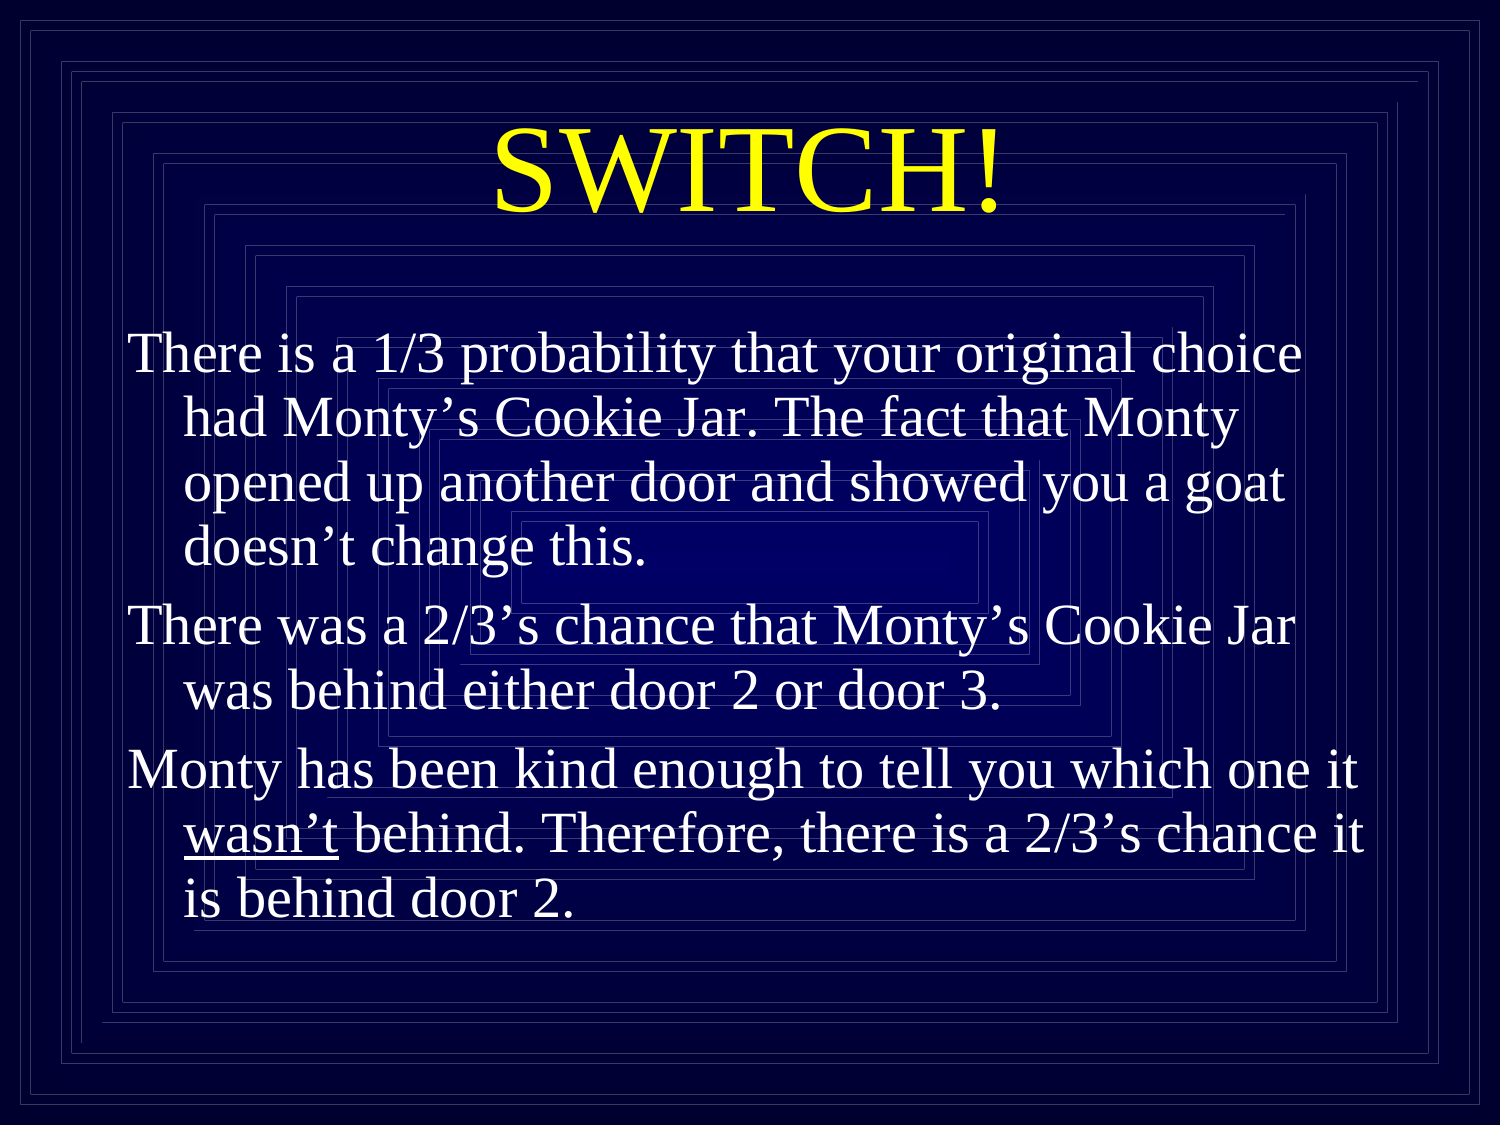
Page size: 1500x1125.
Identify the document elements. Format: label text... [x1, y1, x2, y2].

title SWITCH! [112, 86, 1388, 252]
list There is a 1/3 probability that your original choice had Monty’s Cookie Jar. The fact that Monty opened up another door and showed you a goat doesn’t change this. There was a 2/3’s chance that Monty’s Cookie Jar was behind either door 2 or door 3. Monty has been kind enough to tell you which one it wasn’t behind. Therefore, there is a 2/3’s chance it is behind door 2. [112, 312, 1388, 1125]
